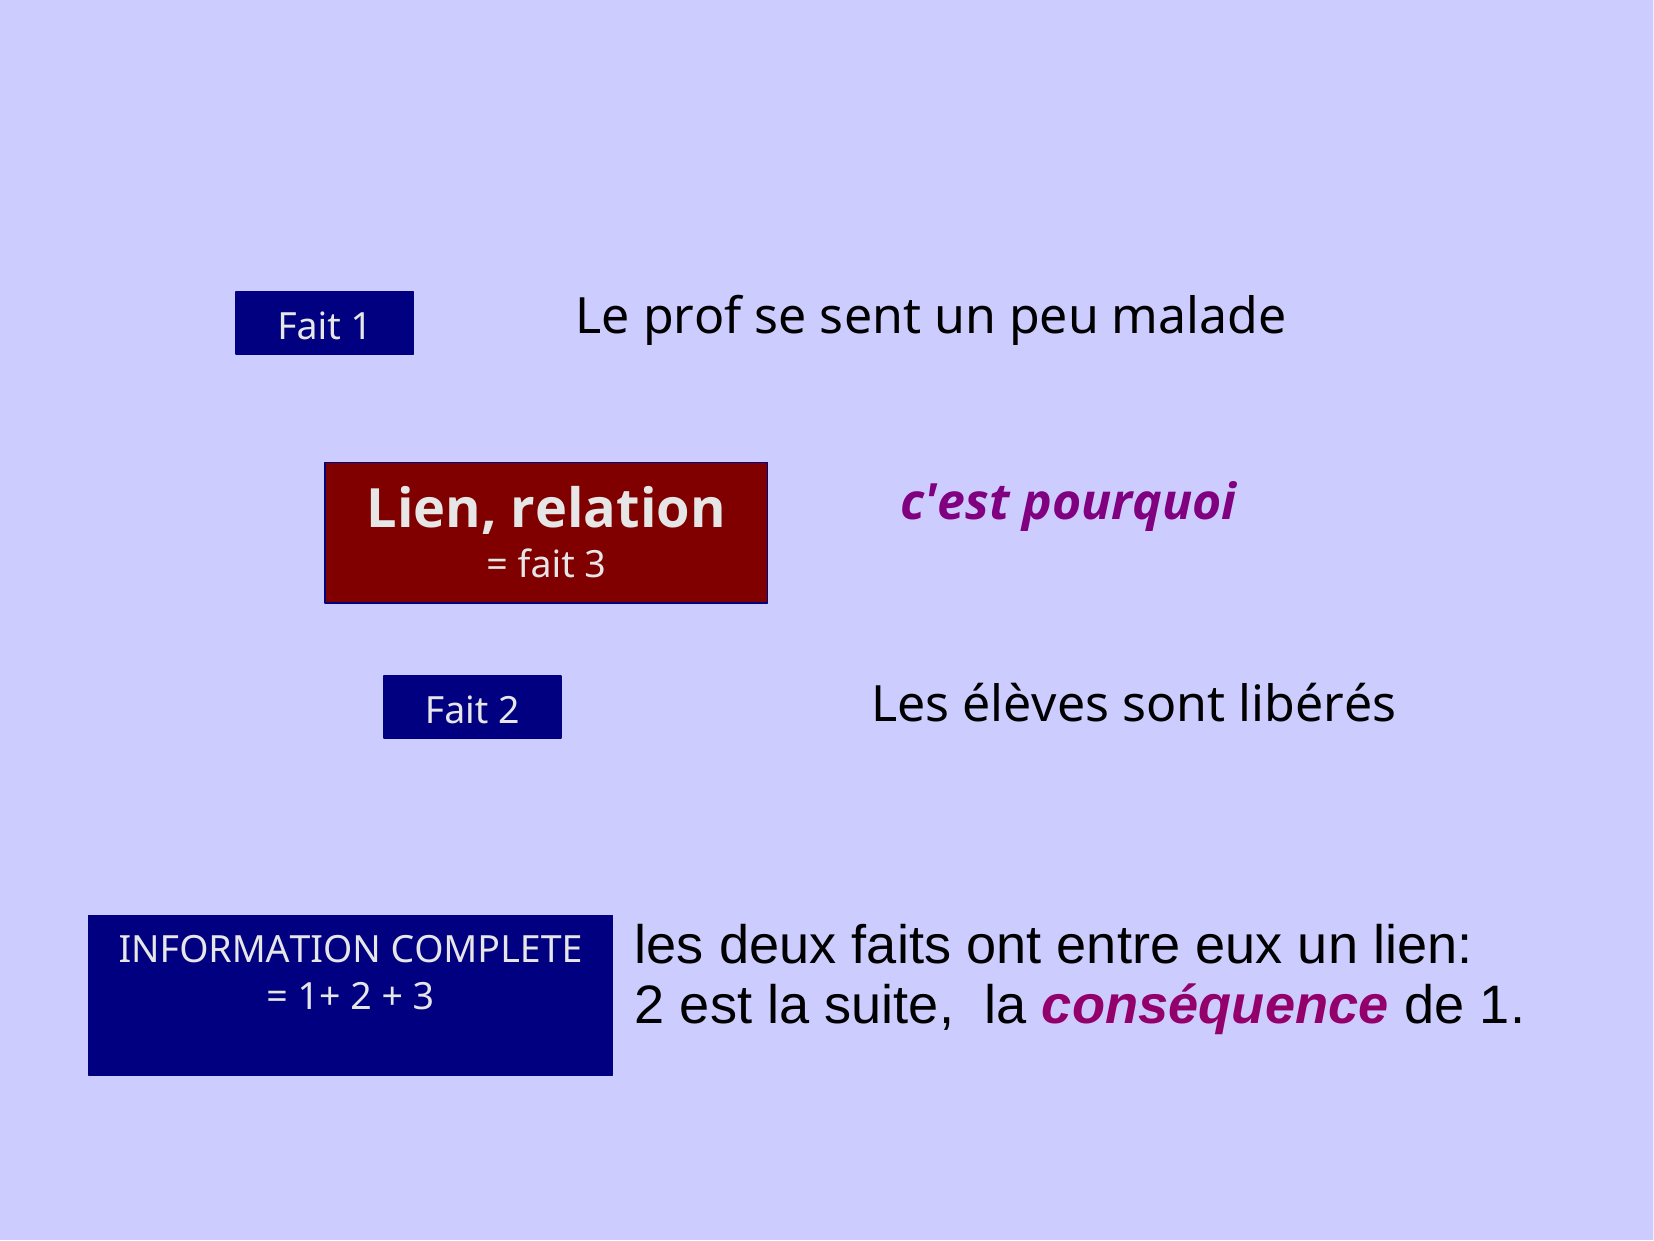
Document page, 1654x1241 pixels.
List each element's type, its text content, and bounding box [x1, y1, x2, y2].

text_box c'est pourquoi [885, 464, 1506, 537]
text_box Le prof se sent un peu malade [560, 265, 1394, 355]
text_box Lien, relation = fait 3 [324, 462, 768, 603]
text_box INFORMATION COMPLETE = 1+ 2 + 3 [88, 915, 613, 1075]
text_box Fait 2 [383, 676, 561, 739]
text_box les deux faits ont entre eux un lien: 2 est la suite, la conséquence de 1. [620, 903, 1624, 1098]
text_box Fait 1 [236, 292, 414, 355]
text_box Les élèves sont libérés [856, 653, 1477, 739]
